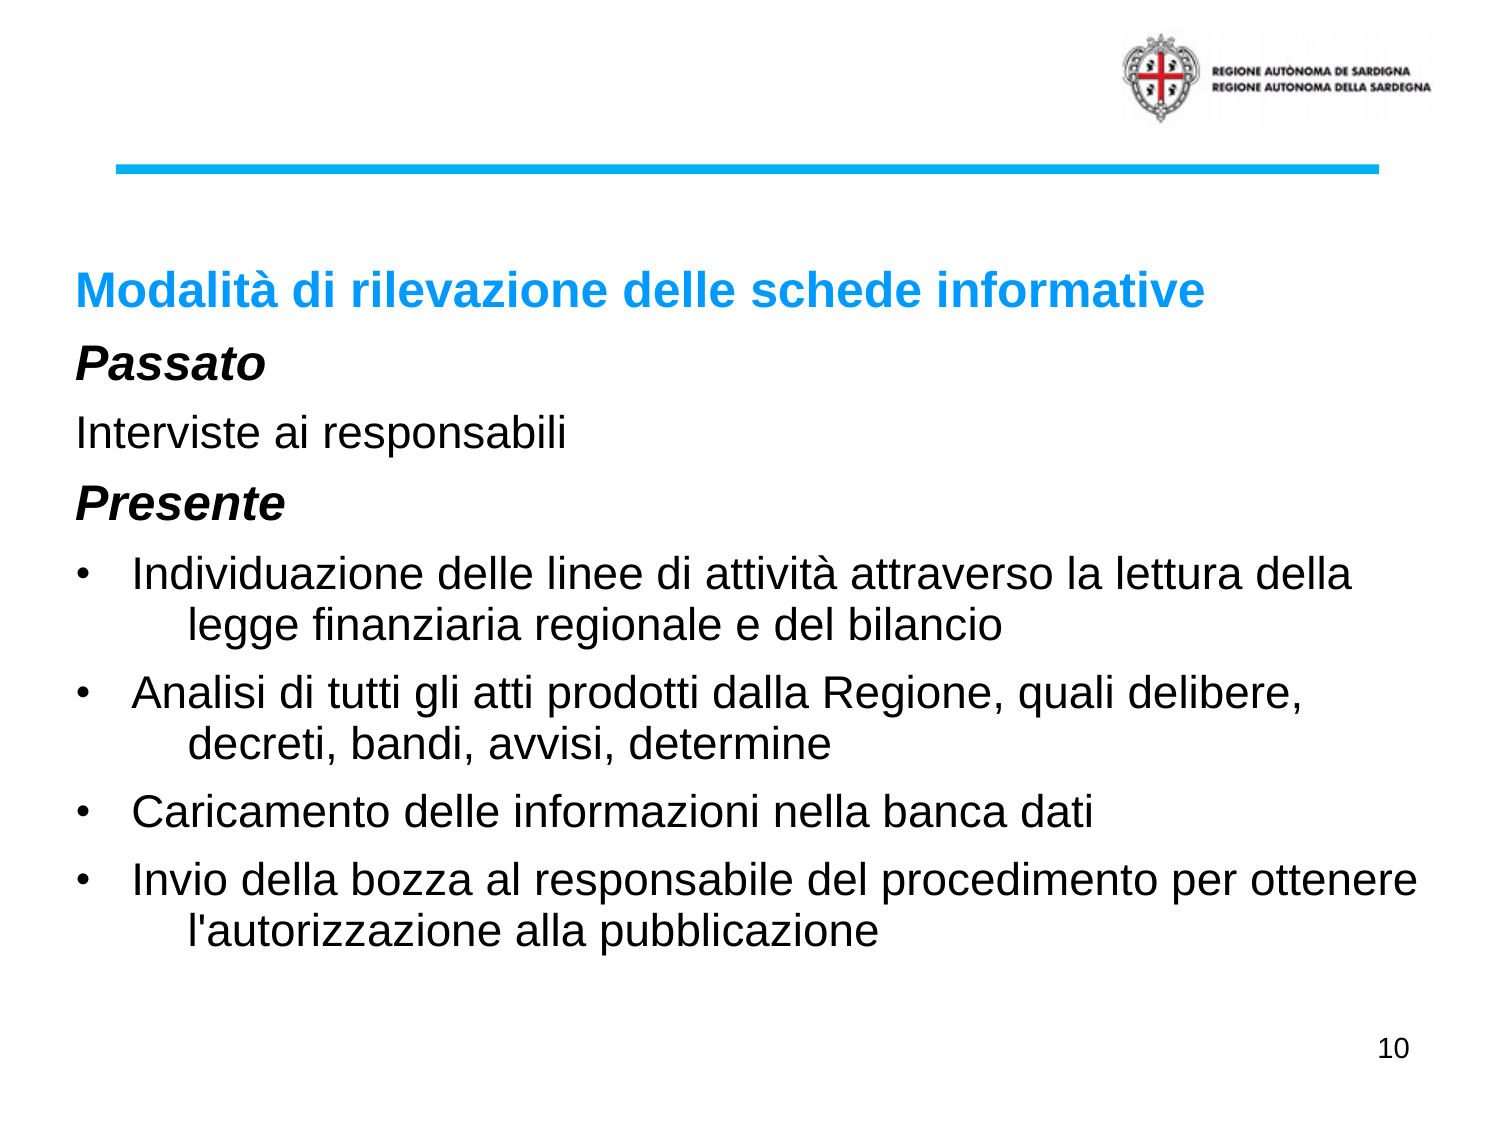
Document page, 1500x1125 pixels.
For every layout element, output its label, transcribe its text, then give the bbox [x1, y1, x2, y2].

list Modalità di rilevazione delle schede informative Passato Interviste ai responsabili Presente Individuazione delle linee di attività attraverso la lettura della legge finanziaria regionale e del bilancio Analisi di tutti gli atti prodotti dalla Regione, quali delibere, decreti, bandi, avvisi, determine Caricamento delle informazioni nella banca dati Invio della bozza al responsabile del procedimento per ottenere l'autorizzazione alla pubblicazione [75, 262, 1425, 1125]
picture [1122, 29, 1435, 127]
text_box [115, 164, 1380, 175]
